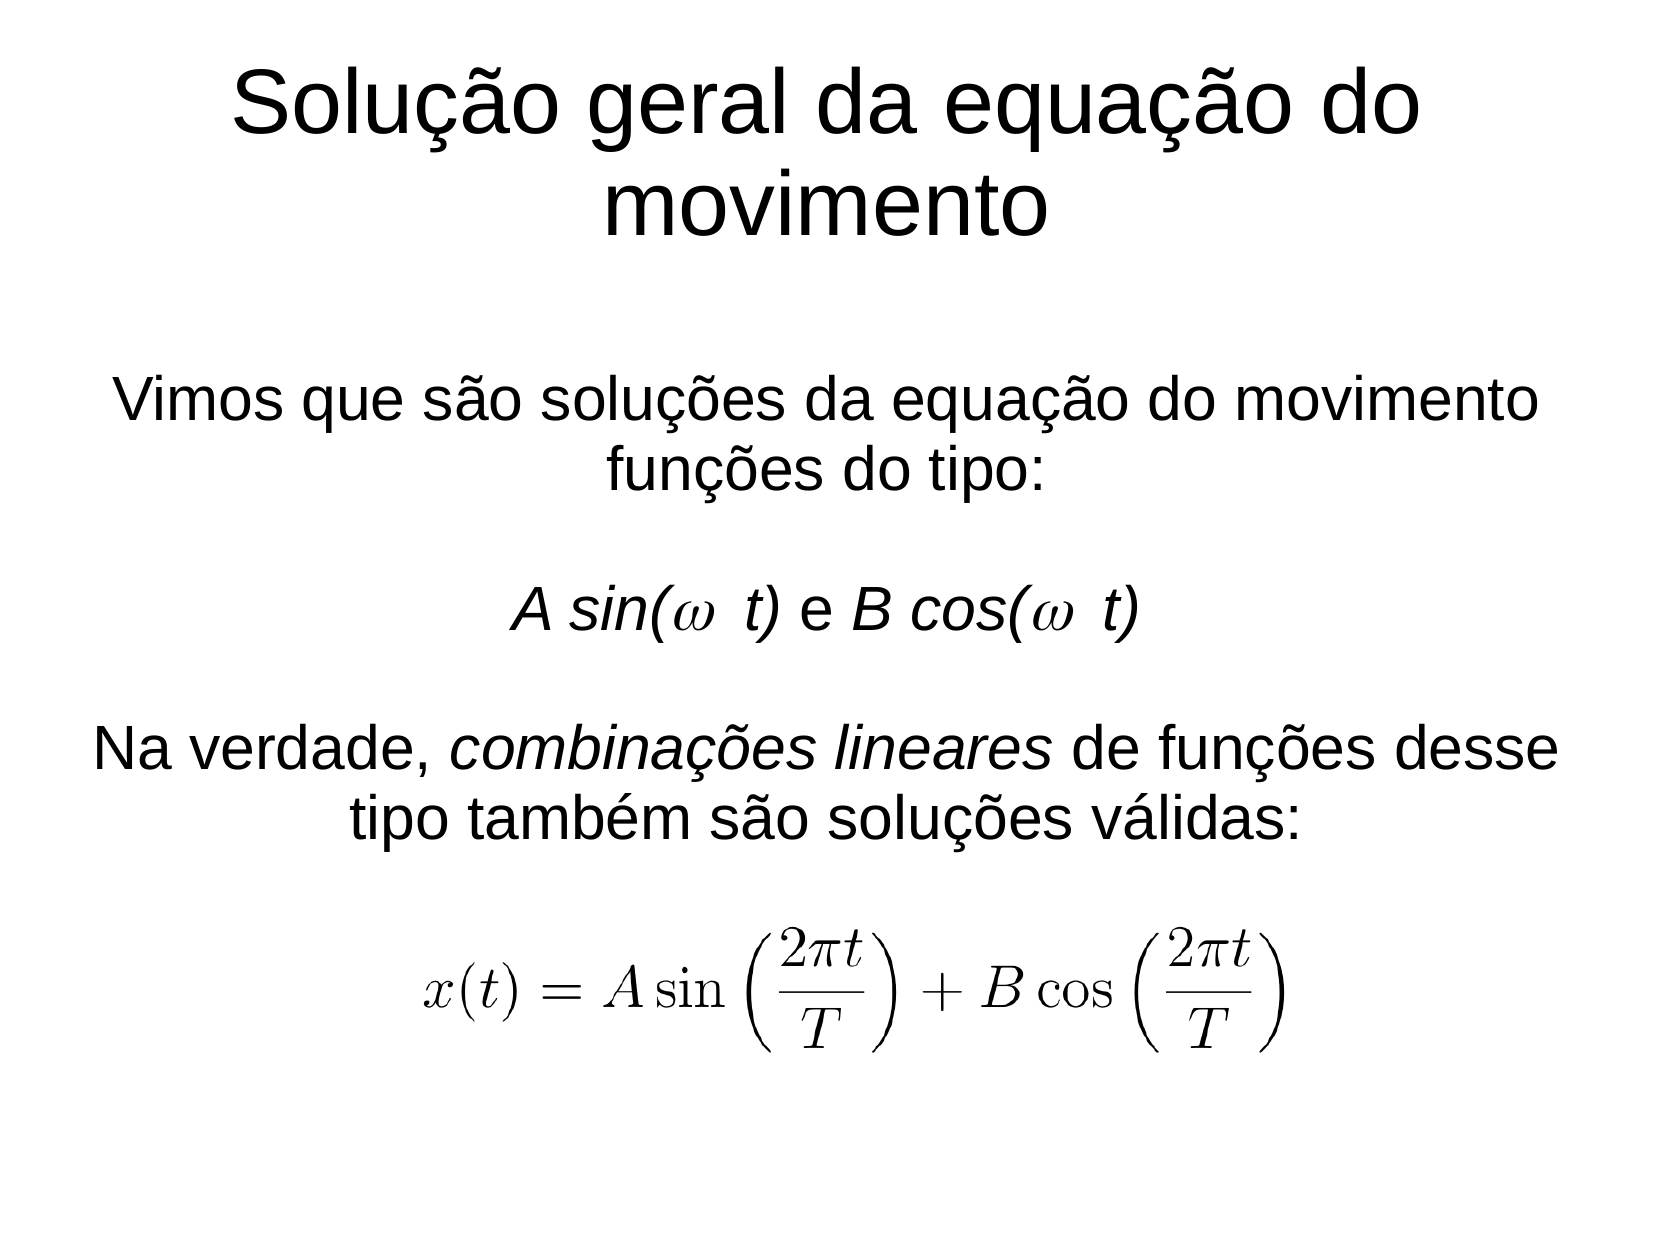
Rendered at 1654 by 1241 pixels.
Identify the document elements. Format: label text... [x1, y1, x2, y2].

subtitle Vimos que são soluções da equação do movimento funções do tipo: A sin(w t) e B cos(w t) Na verdade, combinações lineares de funções desse tipo também são soluções válidas: [82, 358, 1571, 1083]
picture [404, 903, 1312, 1081]
title Solução geral da equação do movimento [82, 49, 1571, 257]
